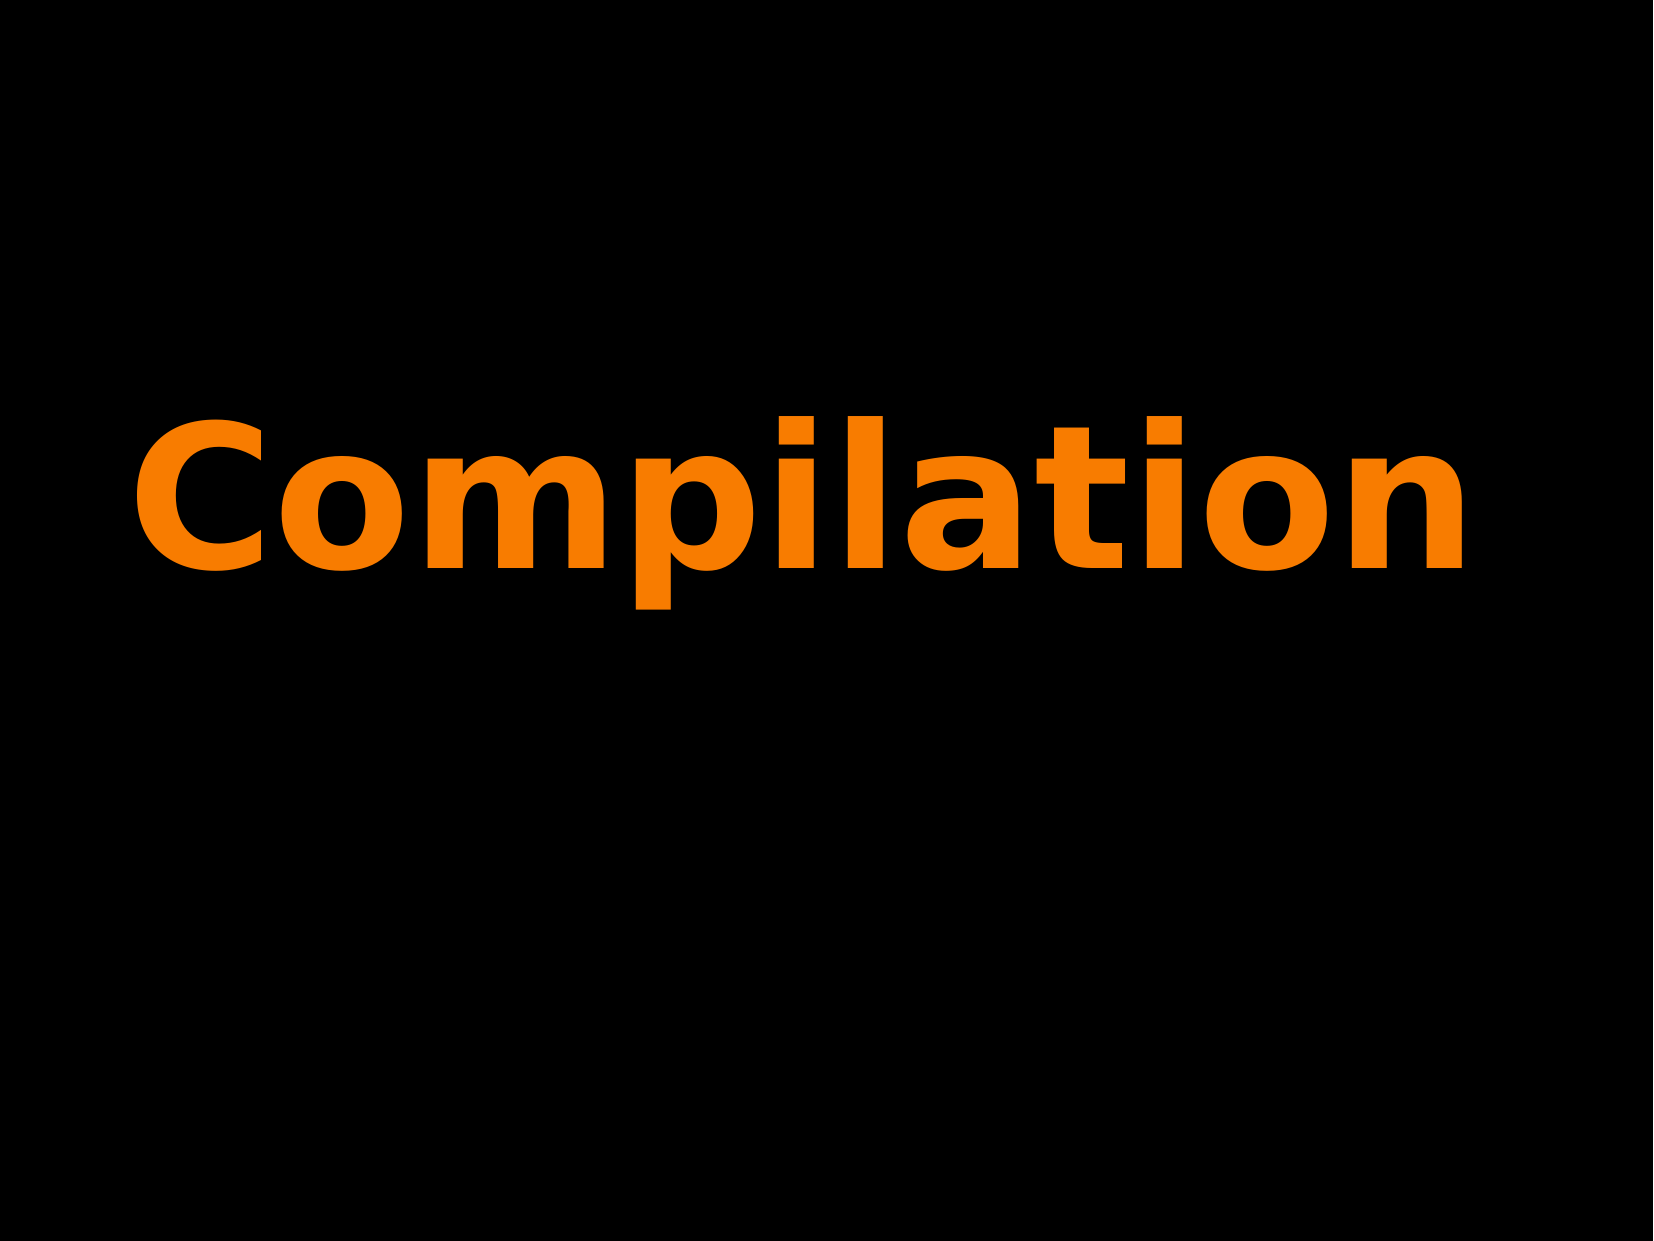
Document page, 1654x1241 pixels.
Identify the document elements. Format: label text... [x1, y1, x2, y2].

text_box Compilation [112, 375, 1576, 713]
